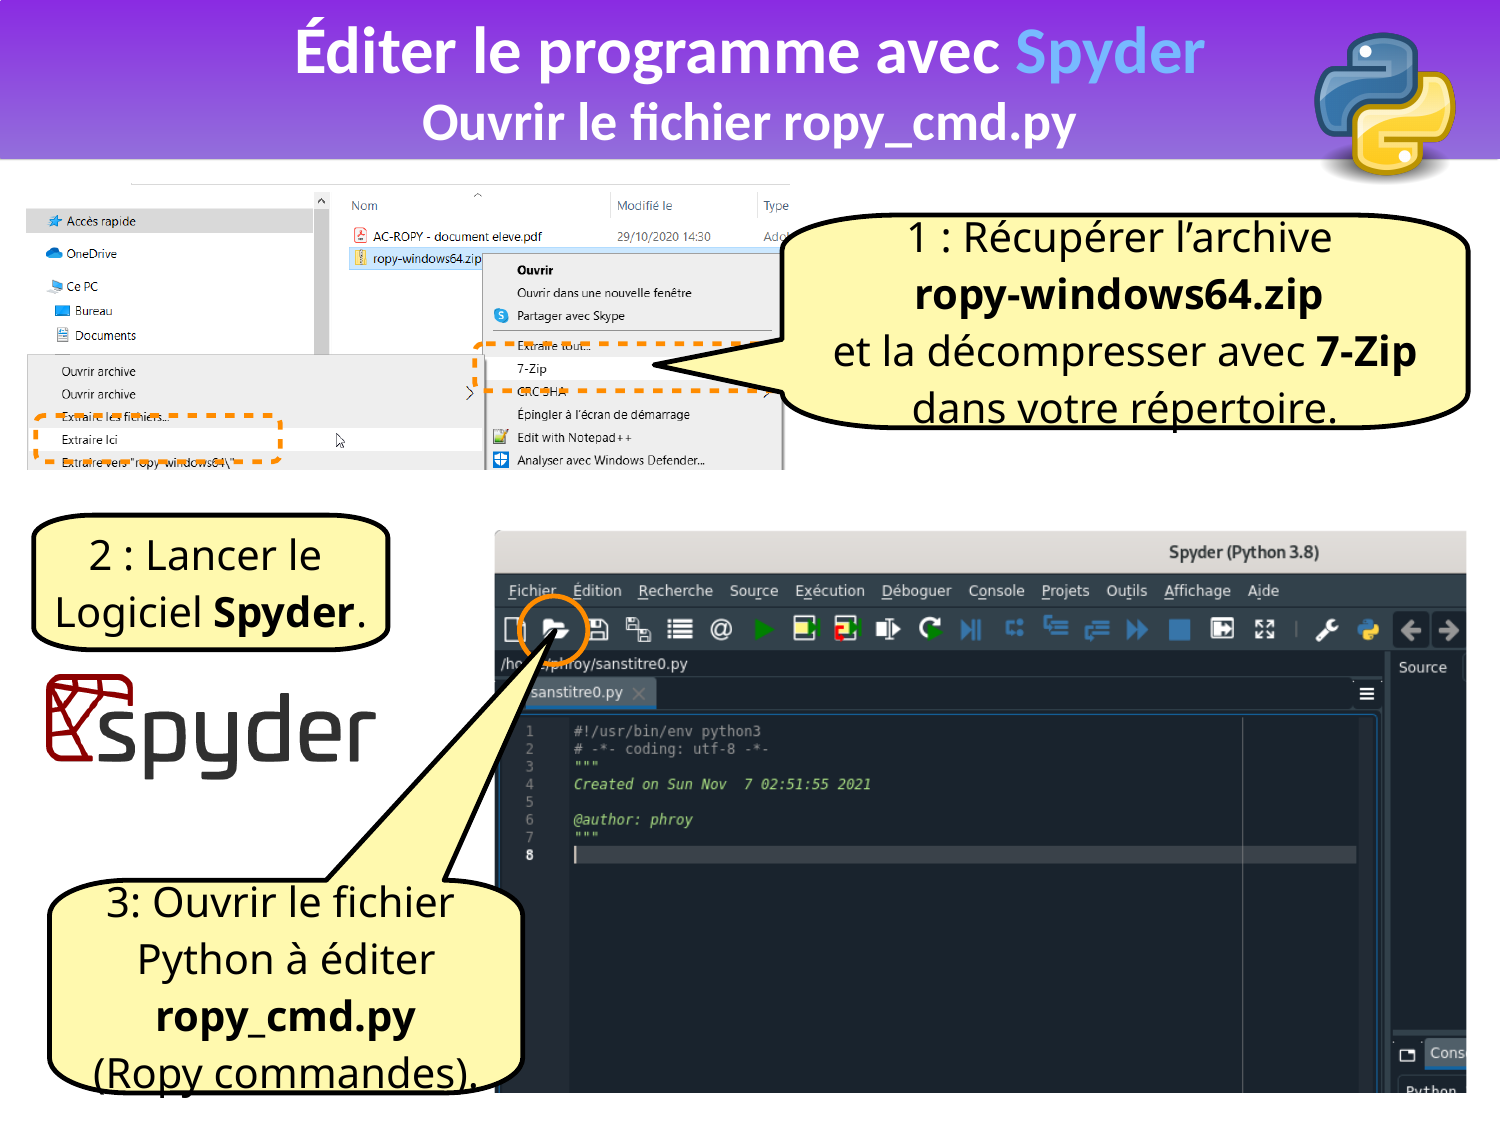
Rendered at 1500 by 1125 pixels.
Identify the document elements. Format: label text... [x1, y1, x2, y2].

text_box 1 : Récupérer l’archive ropy-windows64.zip et la décompresser avec 7-Zip dans votre répertoire. [654, 215, 1469, 428]
picture [522, 599, 585, 661]
text_box Éditer le programme avec Spyder Ouvrir le fichier ropy_cmd.py [0, 0, 1500, 159]
picture [494, 530, 1467, 1093]
picture [1305, 29, 1465, 189]
picture [26, 183, 790, 470]
text_box 3: Ouvrir le fichier Python à éditer ropy_cmd.py (Ropy commandes). [49, 630, 556, 1093]
picture [37, 665, 384, 788]
text_box 2 : Lancer le Logiciel Spyder. [33, 515, 388, 650]
